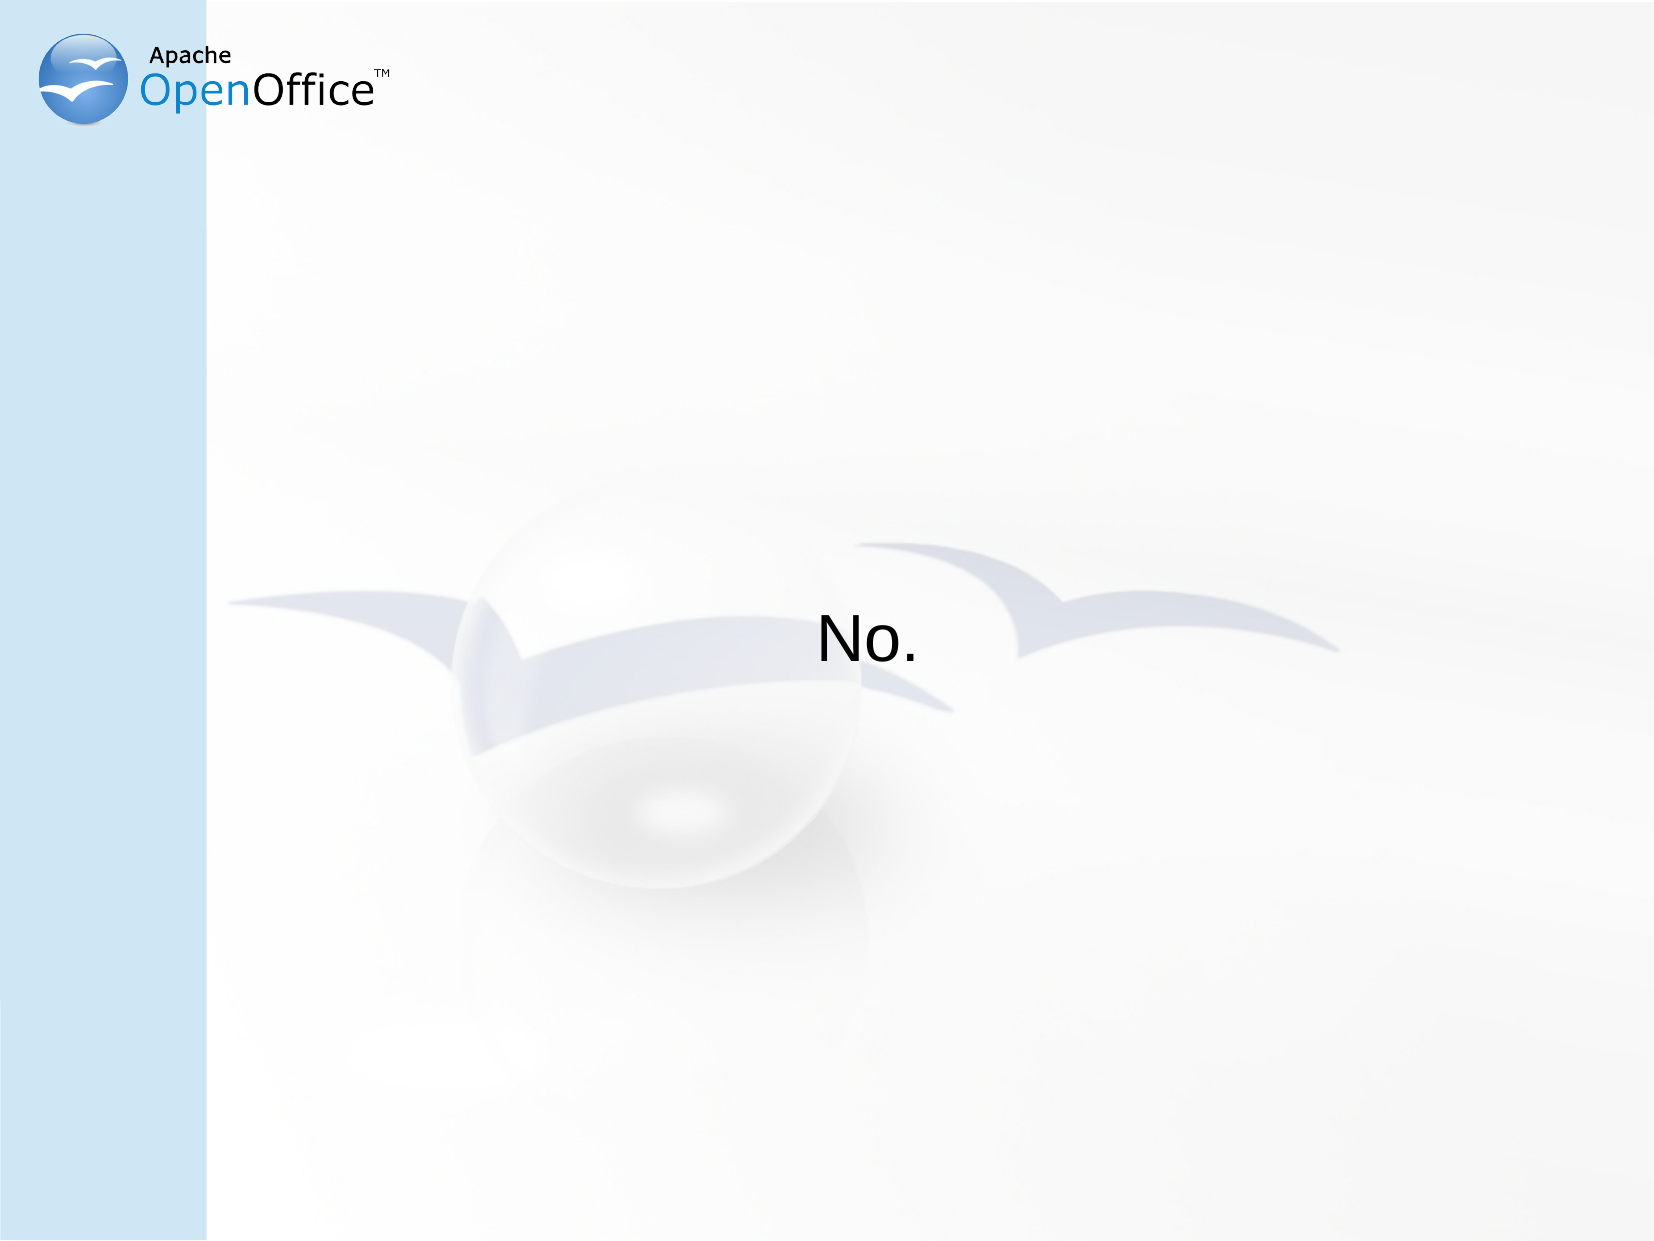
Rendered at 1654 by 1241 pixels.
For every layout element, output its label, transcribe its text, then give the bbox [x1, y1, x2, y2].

picture [35, 2, 1654, 1241]
subtitle No. [165, 108, 1571, 1168]
